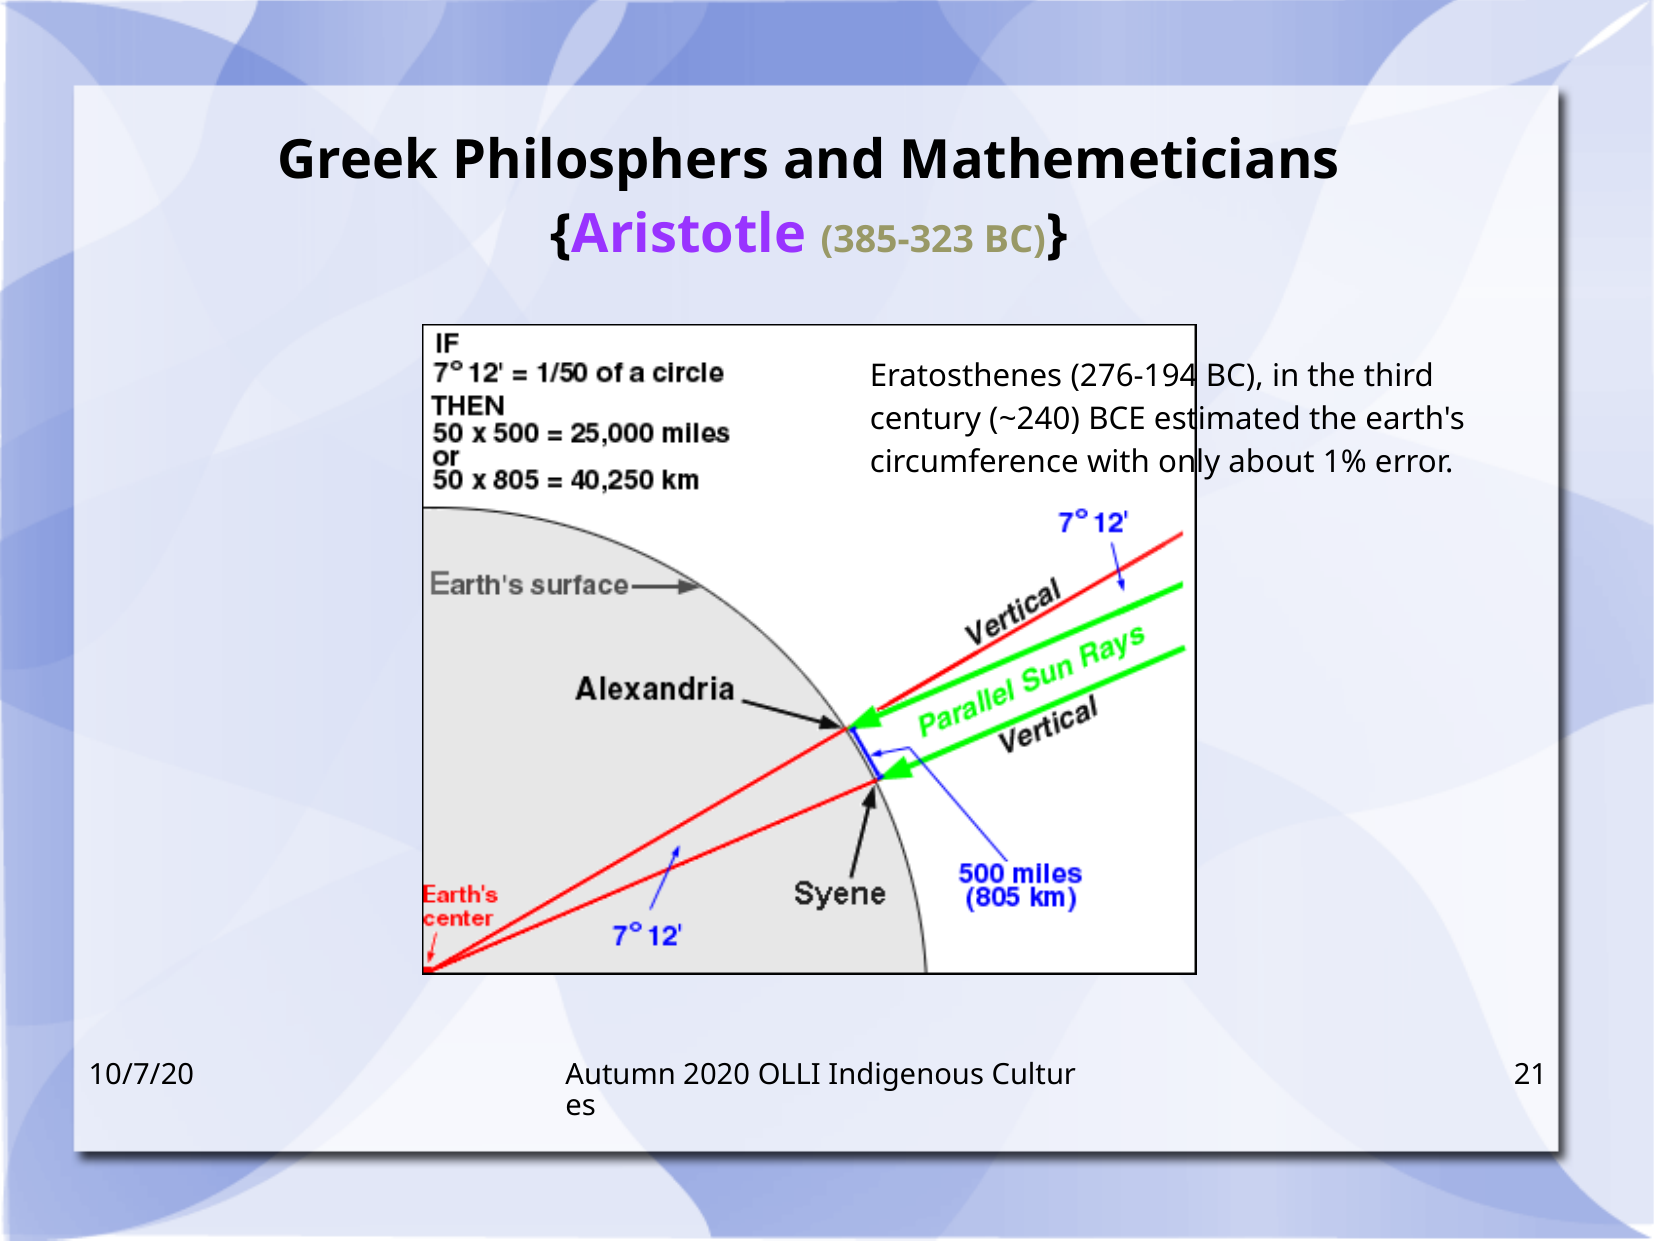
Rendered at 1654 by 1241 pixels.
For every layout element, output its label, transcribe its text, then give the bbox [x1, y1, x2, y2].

title Greek Philosphers and Mathemeticians {Aristotle (385-323 BC)} [82, 90, 1536, 298]
text_box Eratosthenes (276-194 BC), in the third century (~240) BCE estimated the earth's circumference with only about 1% error. [855, 346, 1532, 512]
picture [0, 0, 1654, 1241]
